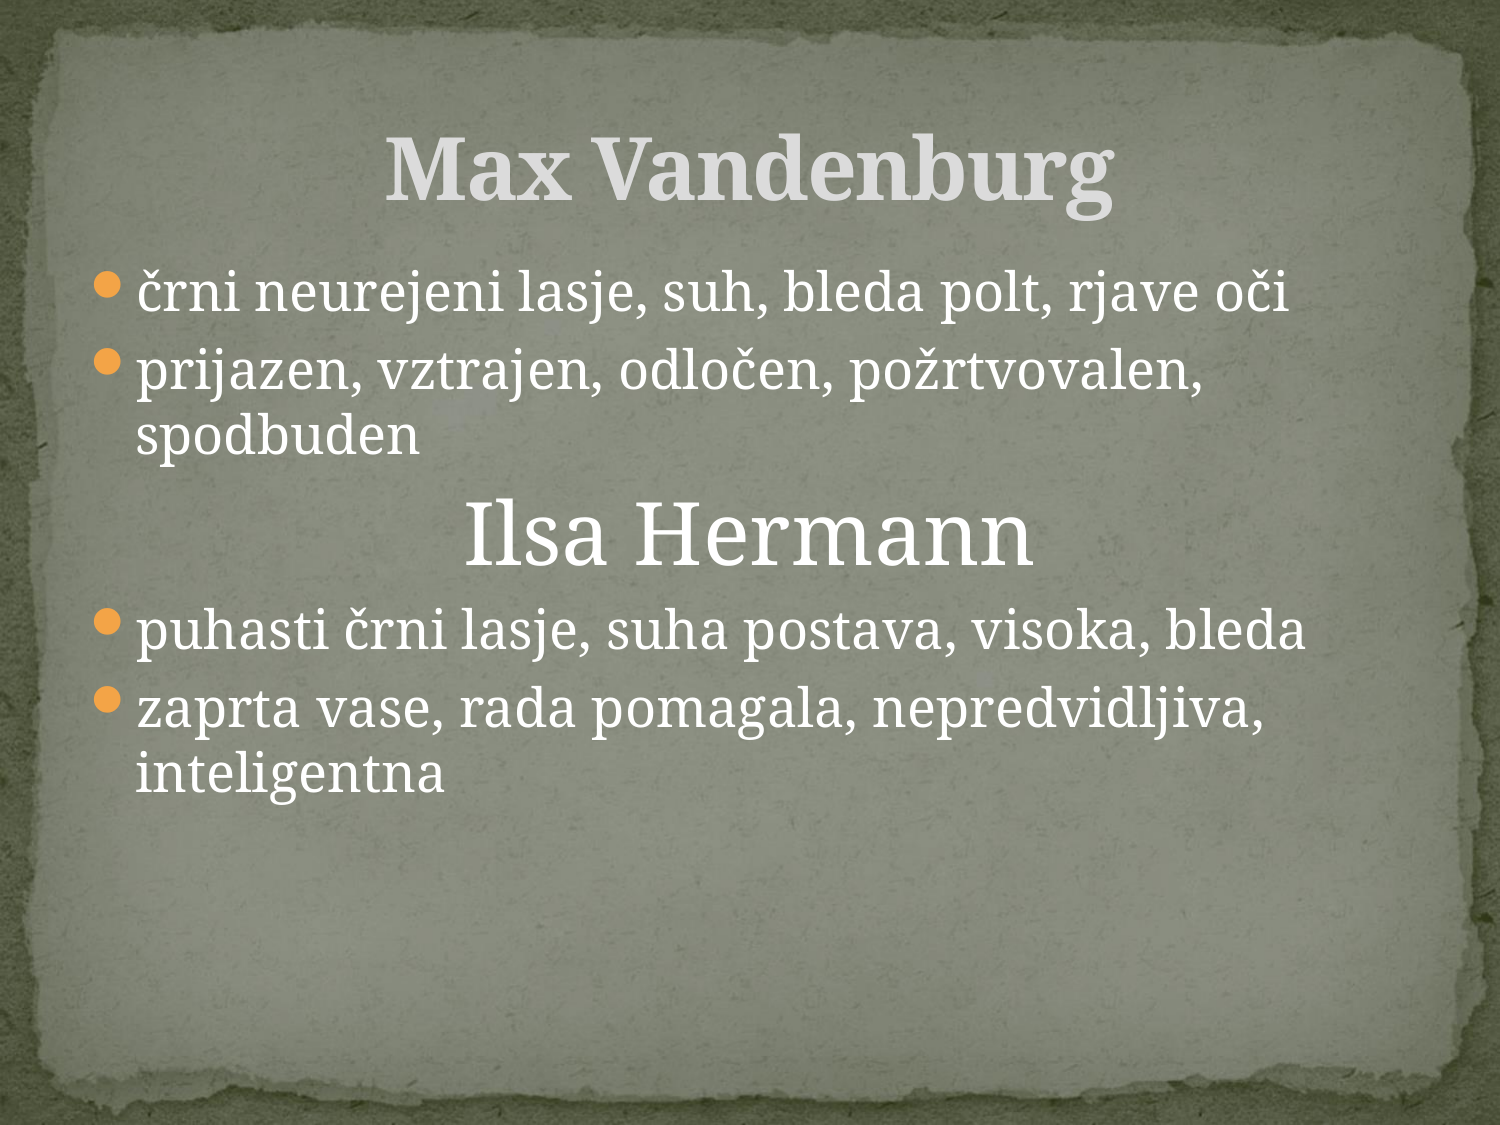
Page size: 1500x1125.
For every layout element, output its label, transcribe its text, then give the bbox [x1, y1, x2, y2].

list črni neurejeni lasje, suh, bleda polt, rjave oči prijazen, vztrajen, odločen, požrtvovalen, spodbuden Ilsa Hermann puhasti črni lasje, suha postava, visoka, bleda zaprta vase, rada pomagala, nepredvidljiva, inteligentna [75, 249, 1425, 1000]
picture [0, 0, 1500, 1125]
title Max Vandenburg [75, 24, 1425, 225]
